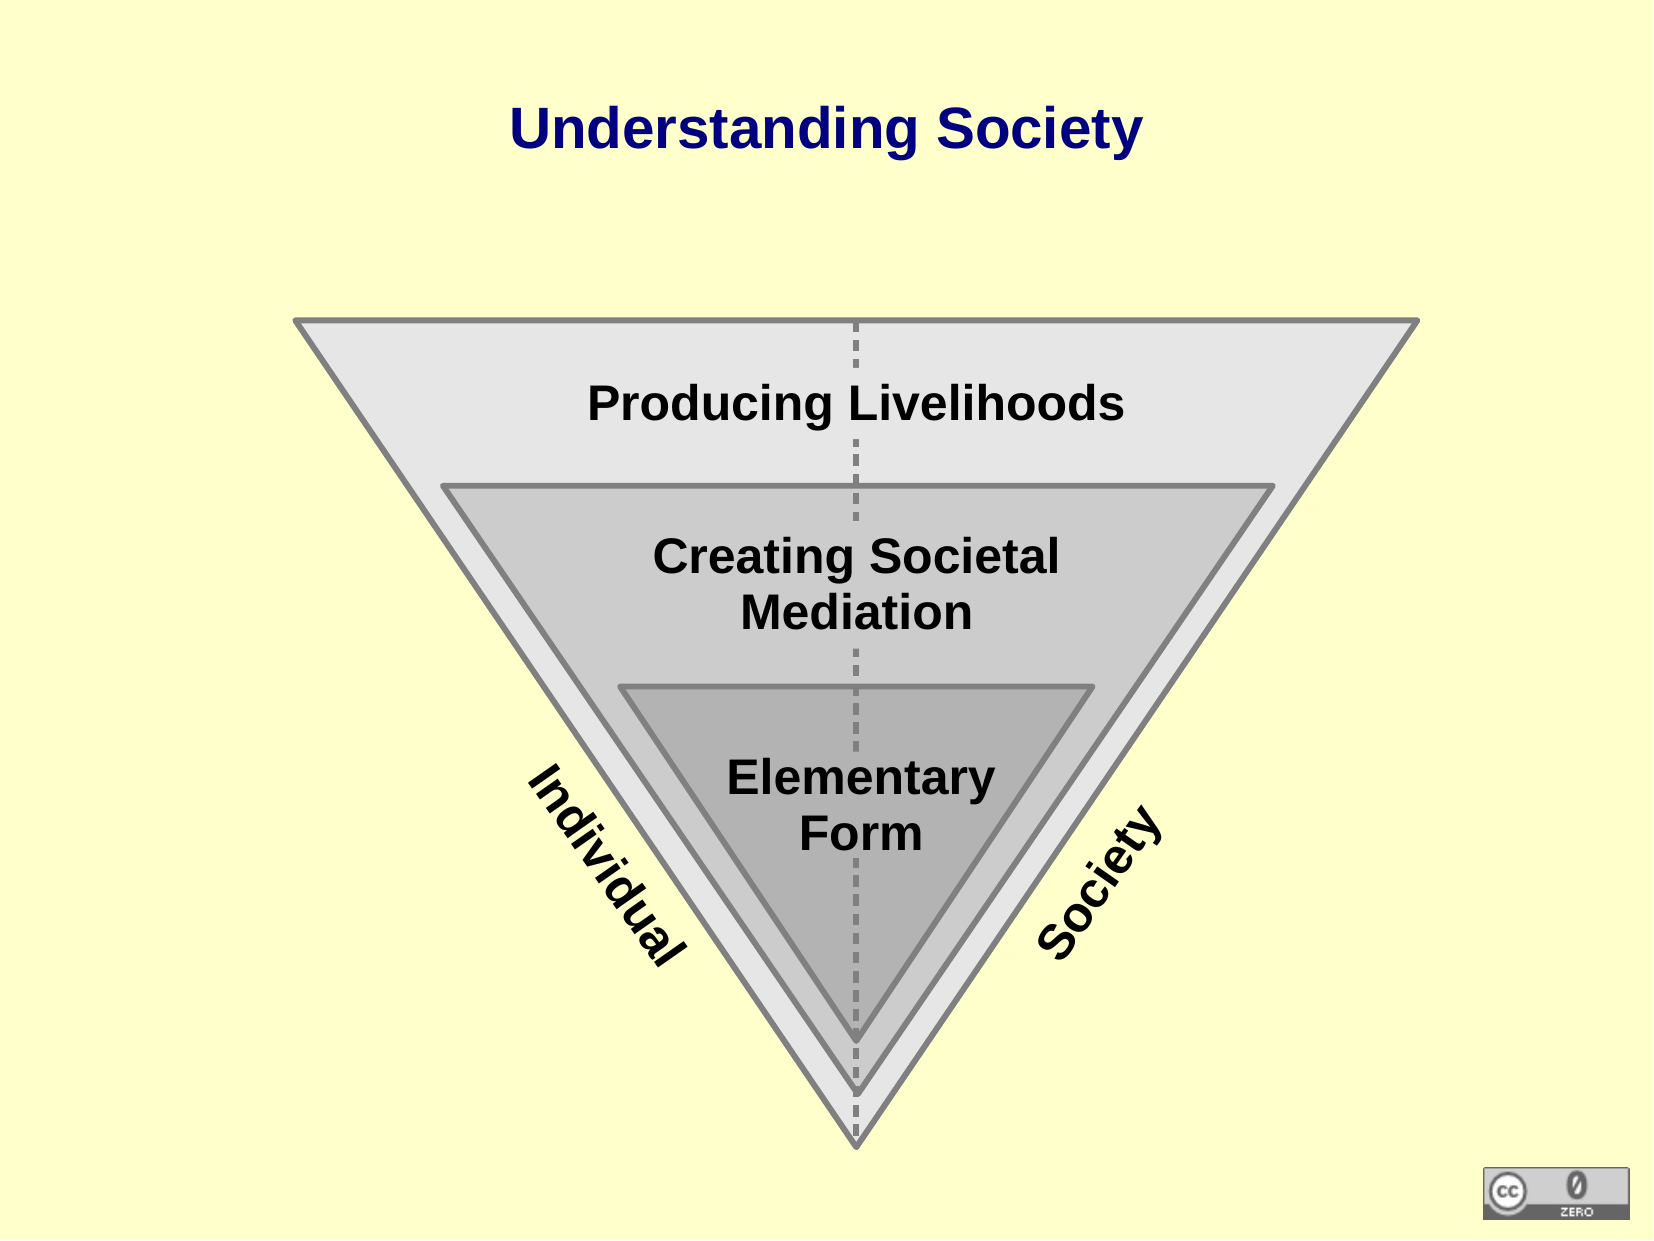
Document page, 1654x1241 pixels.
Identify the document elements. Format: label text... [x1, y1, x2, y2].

text_box Individual [503, 737, 713, 995]
text_box Producing Livelihoods [572, 367, 1141, 440]
text_box Society [1009, 777, 1188, 989]
text_box Elementary Form [726, 749, 997, 862]
text_box [295, 320, 1418, 1144]
text_box Creating Societal Mediation [637, 521, 1076, 649]
title Understanding Society [82, 55, 1571, 201]
picture [1483, 1167, 1630, 1220]
